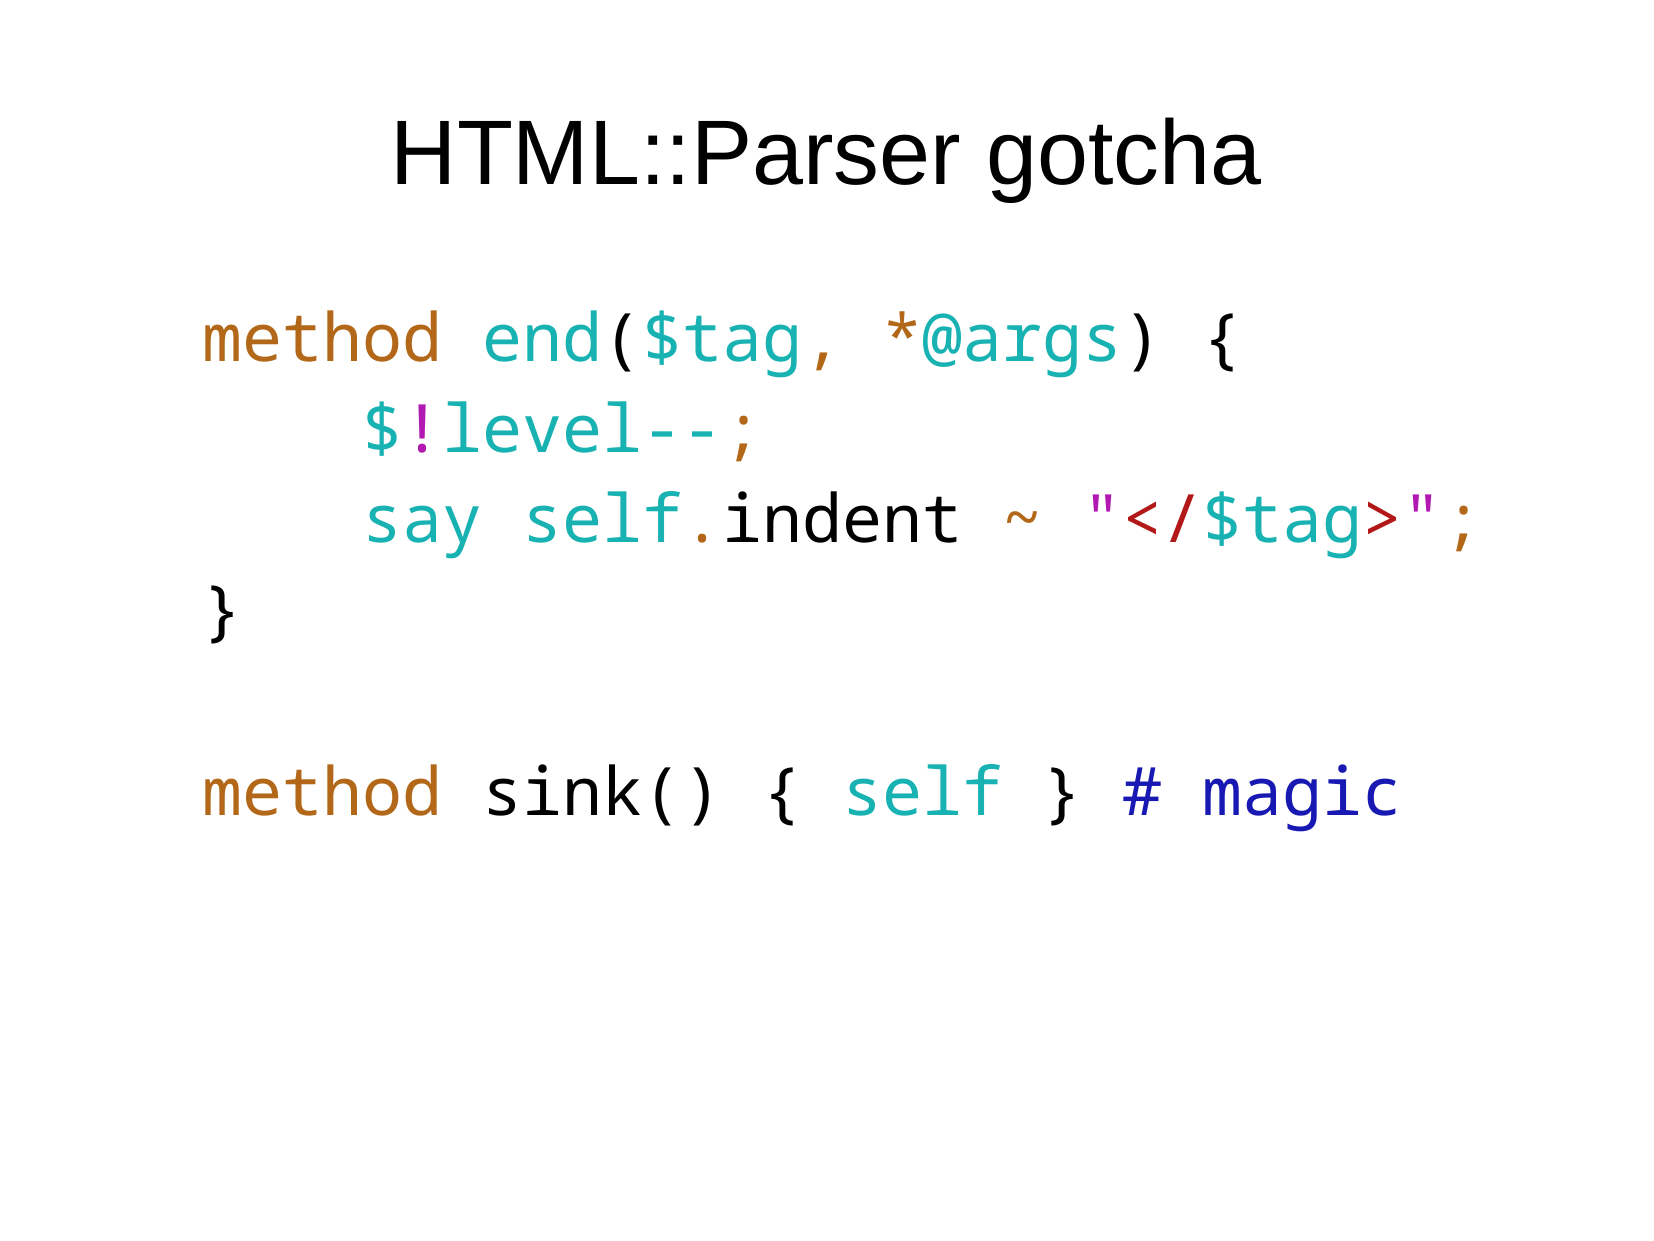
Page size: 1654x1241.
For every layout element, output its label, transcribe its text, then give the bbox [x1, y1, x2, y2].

title HTML::Parser gotcha [82, 49, 1571, 257]
list method end($tag, *@args) { $!level--; say self.indent ~ "</$tag>"; } method sink() { self } # magic [82, 290, 1571, 1010]
